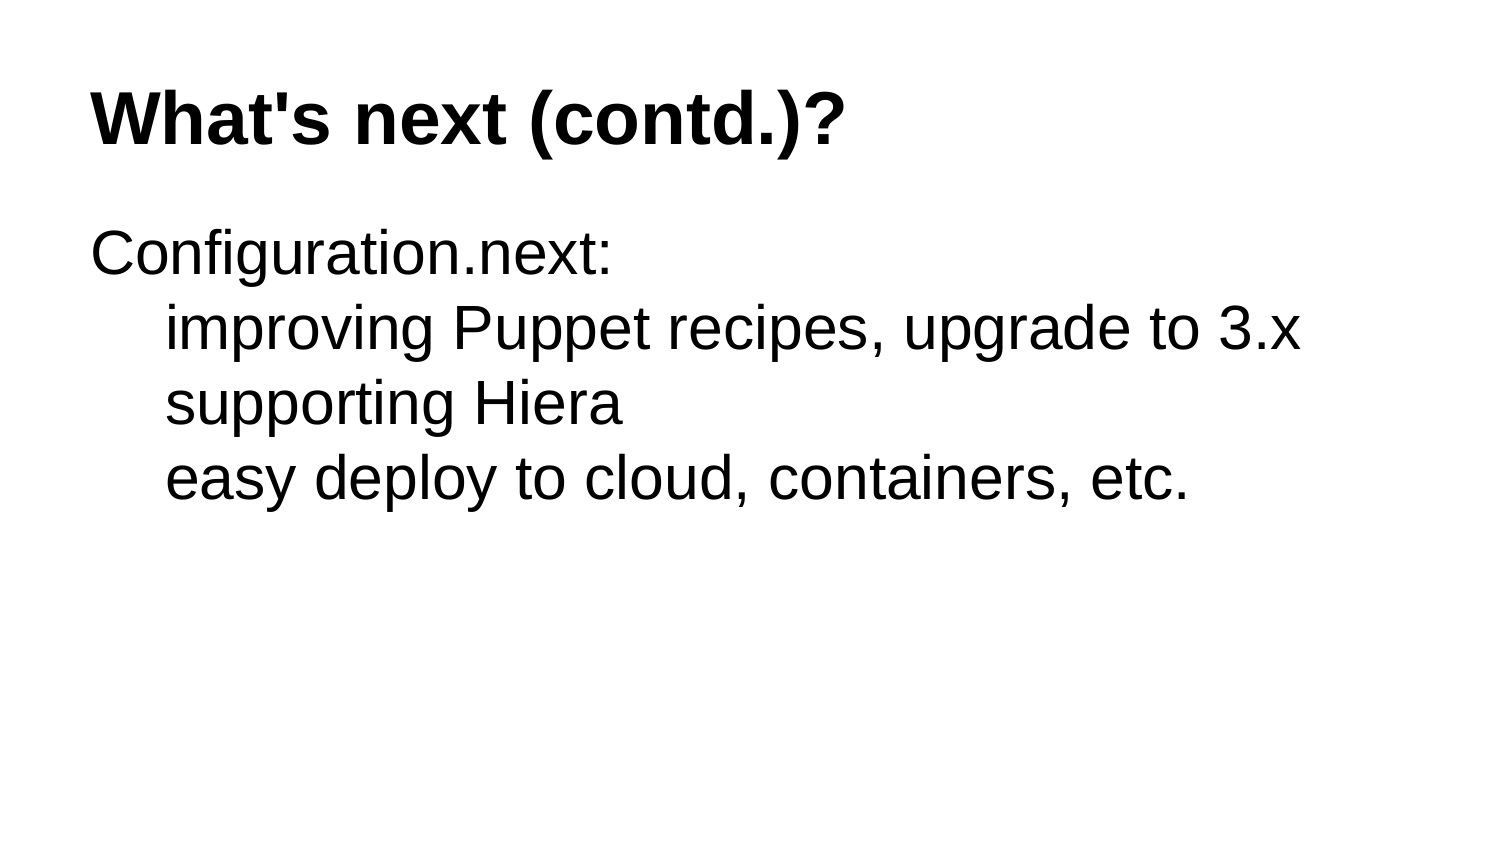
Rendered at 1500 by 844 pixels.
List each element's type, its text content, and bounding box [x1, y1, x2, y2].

title What's next (contd.)? [75, 33, 1425, 175]
list Configuration.next: improving Puppet recipes, upgrade to 3.x supporting Hiera easy deploy to cloud, containers, etc. [75, 196, 1425, 808]
